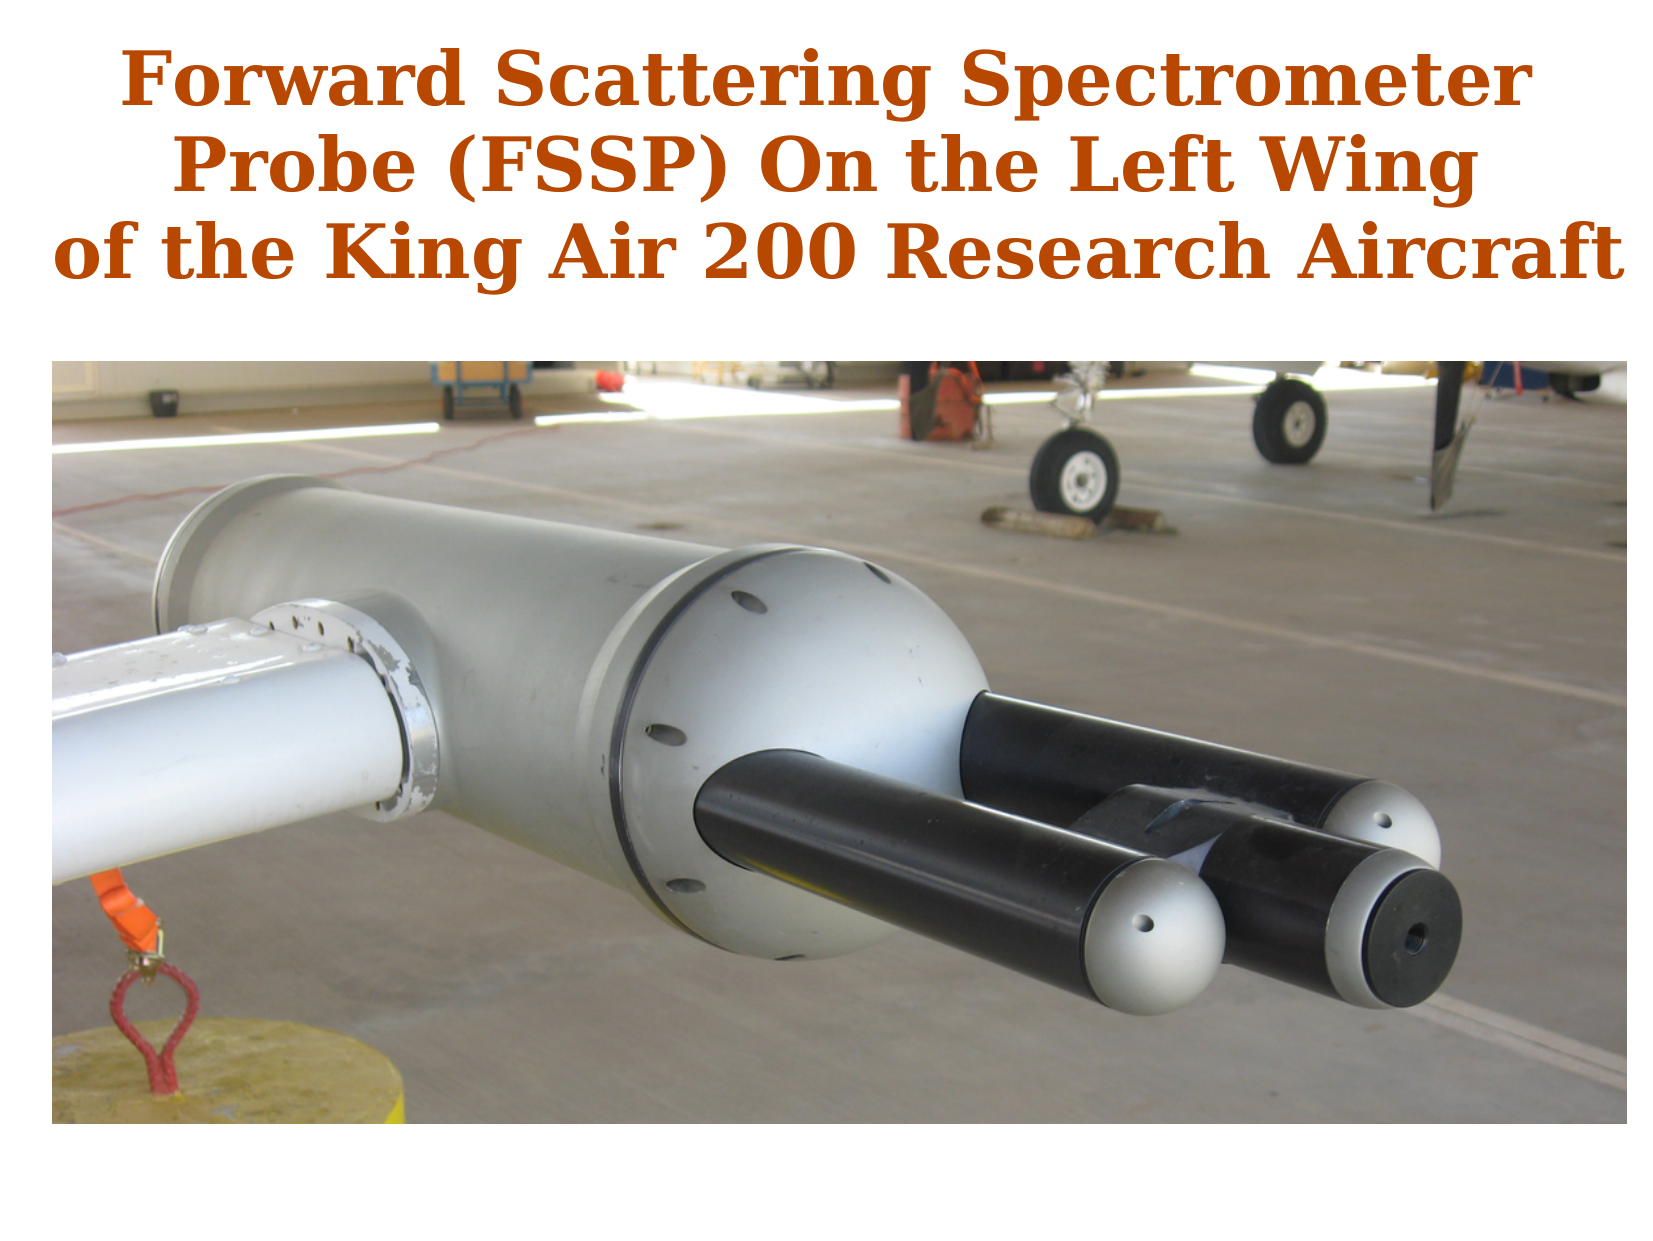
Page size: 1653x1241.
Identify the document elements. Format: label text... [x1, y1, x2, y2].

text_box Forward Scattering Spectrometer Probe (FSSP) On the Left Wing of the King Air 200 Research Aircraft [0, 36, 1653, 296]
picture [52, 361, 1627, 1124]
